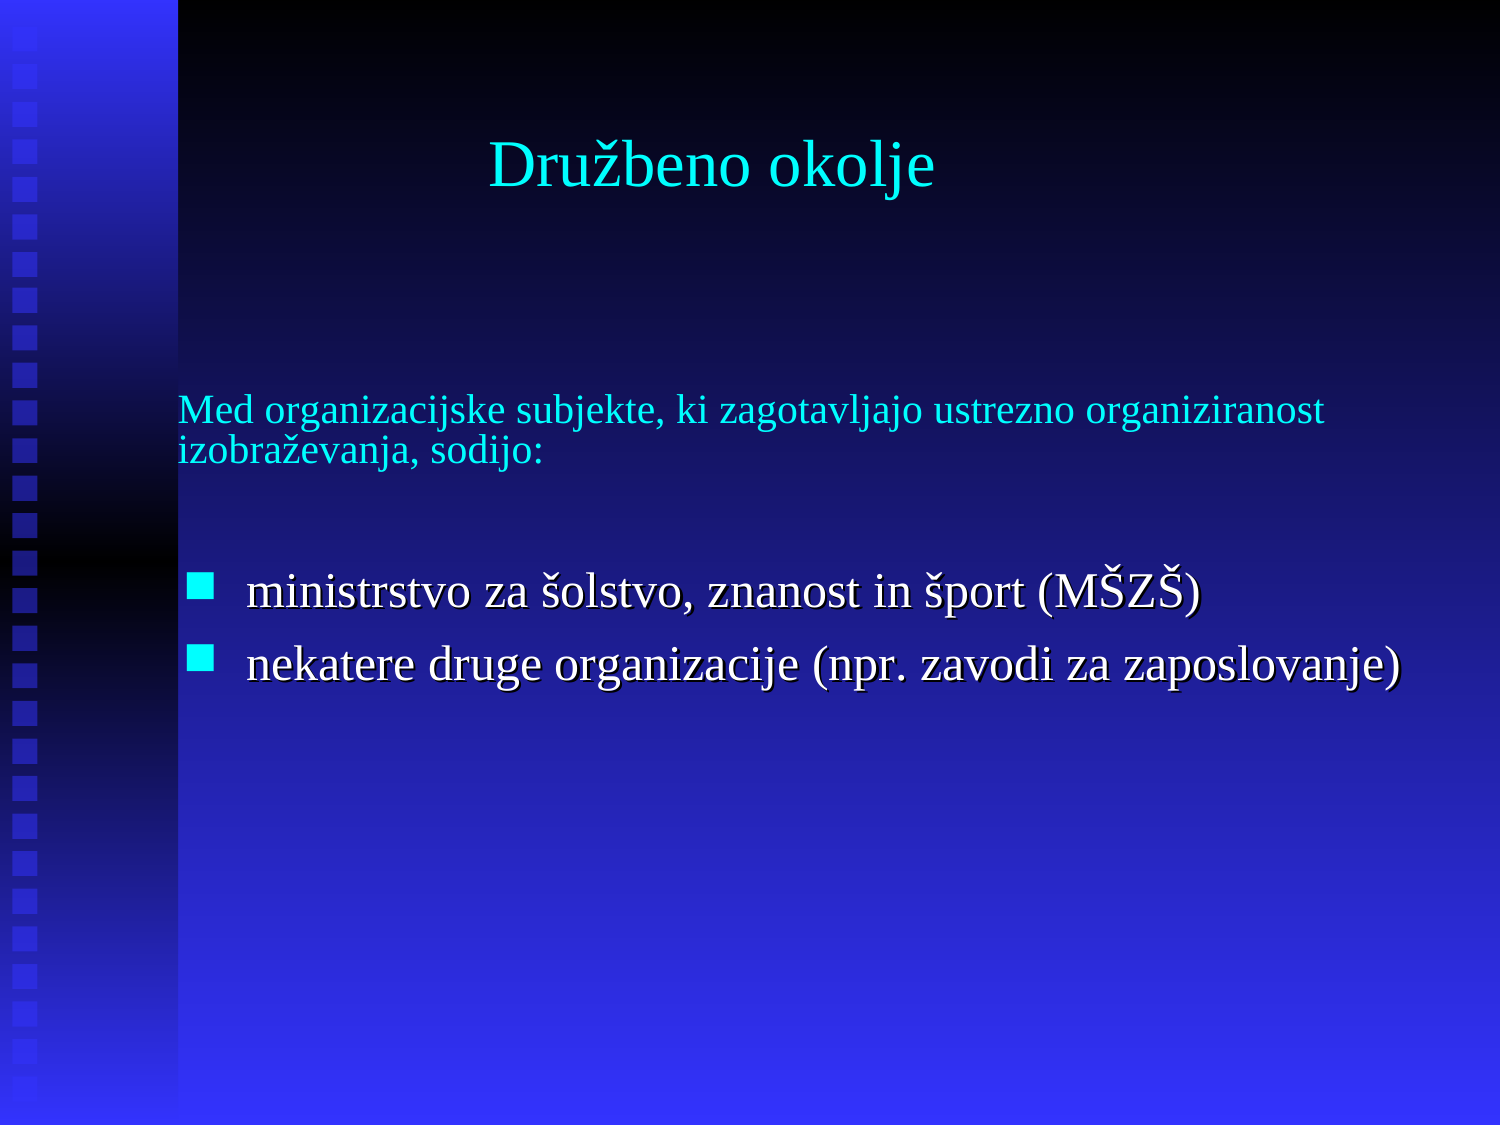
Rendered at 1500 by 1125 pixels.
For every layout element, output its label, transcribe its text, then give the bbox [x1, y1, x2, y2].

list ministrstvo za šolstvo, znanost in šport (MŠZŠ) nekatere druge organizacije (npr. zavodi za zaposlovanje) [174, 549, 1450, 938]
text_box Družbeno okolje [249, 112, 1176, 208]
title Med organizacijske subjekte, ki zagotavljajo ustrezno organiziranost izobraževanja, sodijo: [162, 337, 1438, 526]
